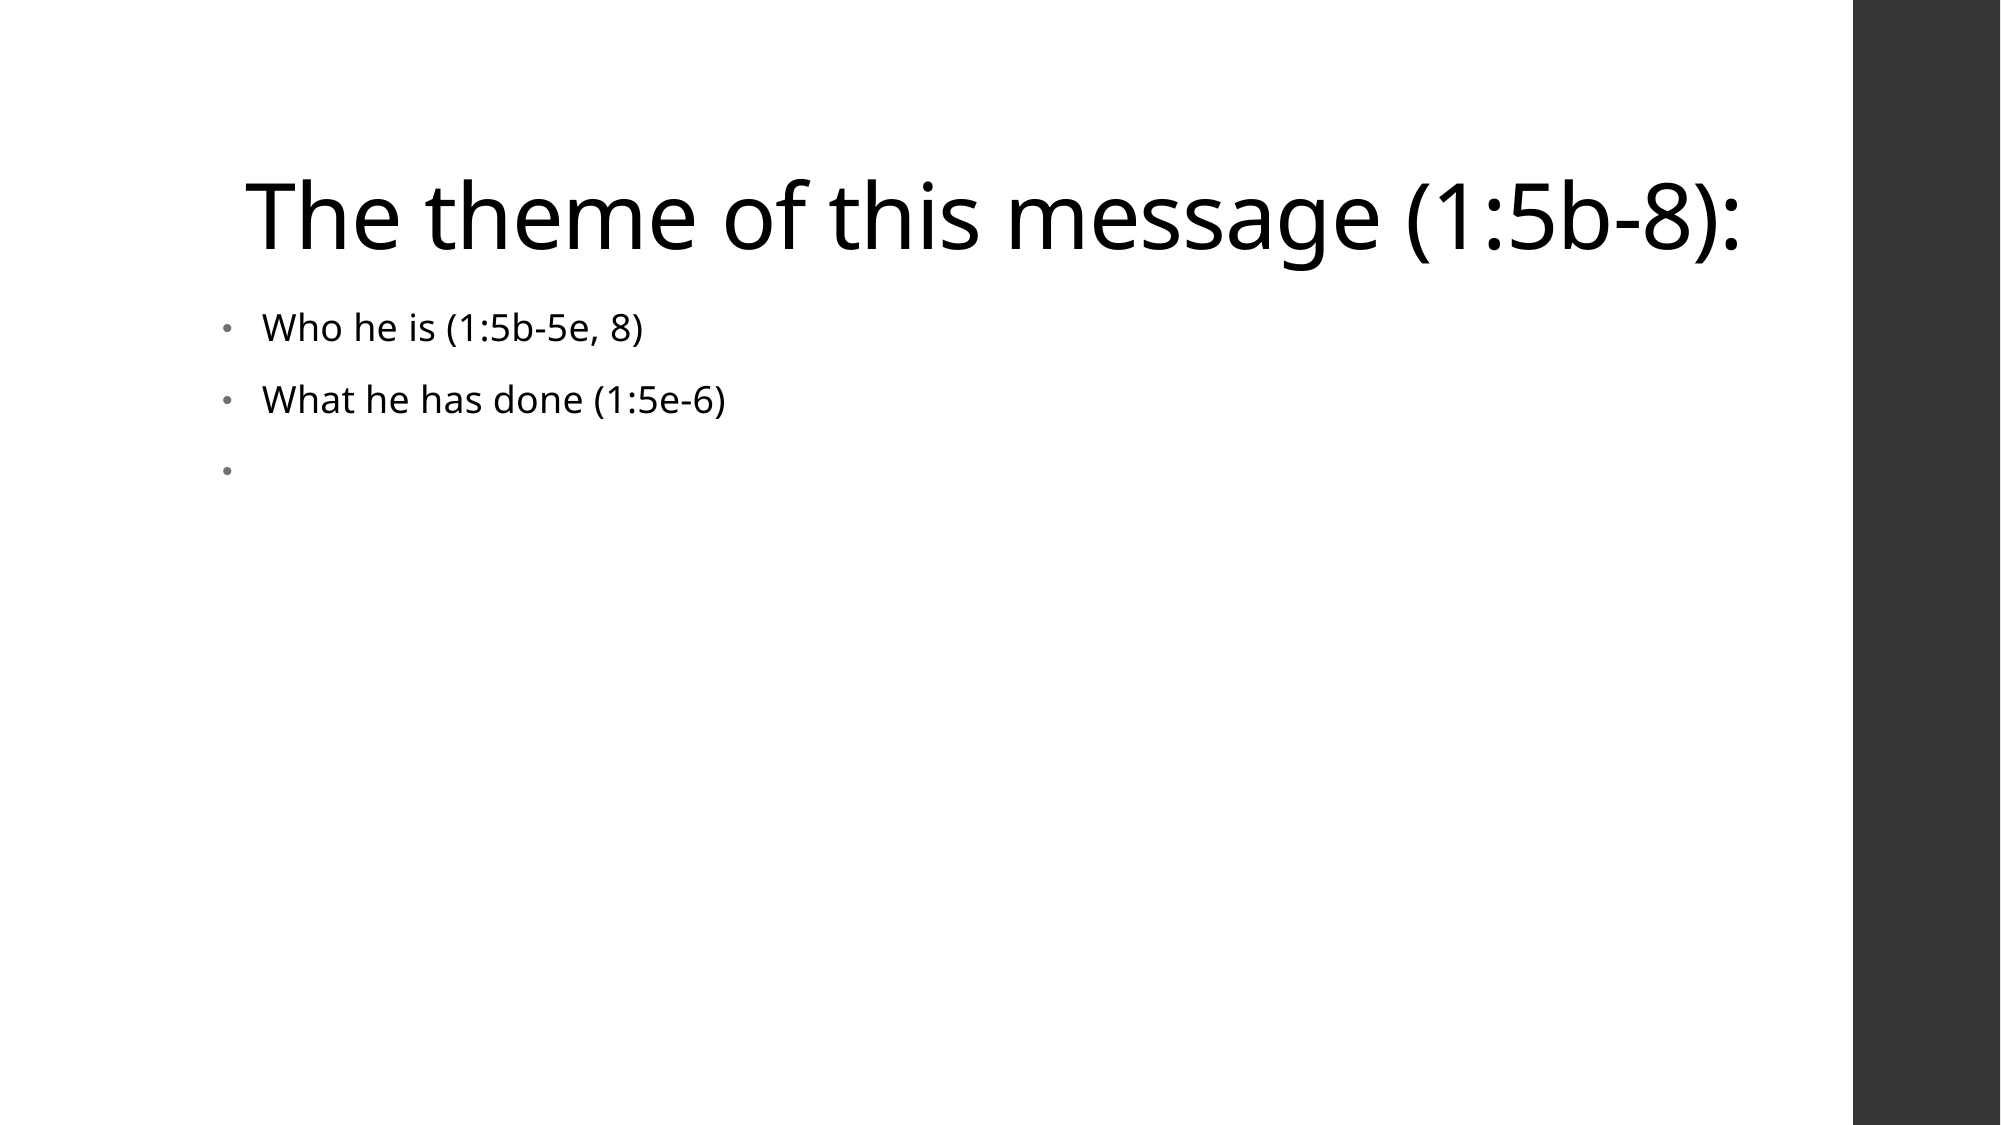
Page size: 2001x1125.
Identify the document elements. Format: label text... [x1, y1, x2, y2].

title The theme of this message (1:5b-8): [206, 60, 1797, 278]
list Who he is (1:5b-5e, 8) What he has done (1:5e-6) [206, 299, 1617, 1014]
